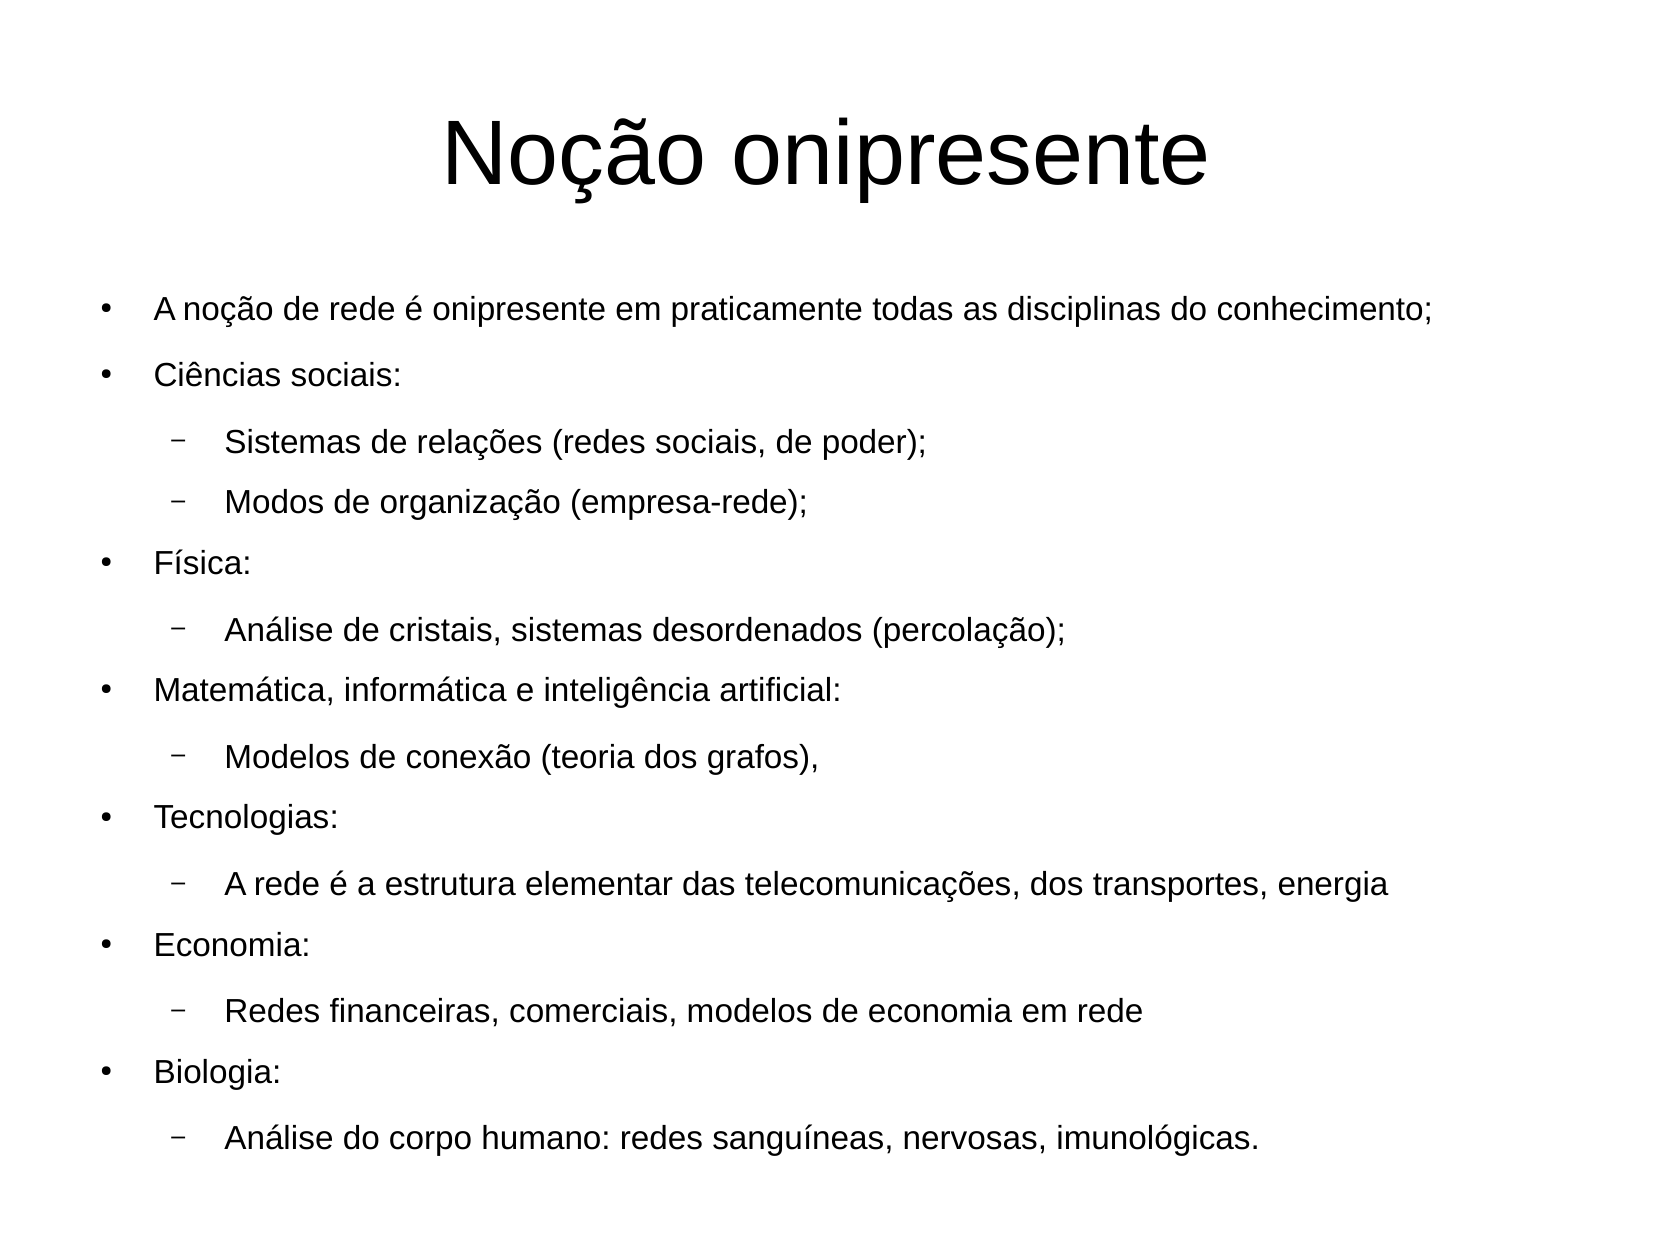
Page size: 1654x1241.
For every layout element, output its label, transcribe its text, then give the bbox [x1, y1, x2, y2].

list A noção de rede é onipresente em praticamente todas as disciplinas do conhecimento; Ciências sociais: Sistemas de relações (redes sociais, de poder); Modos de organização (empresa-rede); Física: Análise de cristais, sistemas desordenados (percolação); Matemática, informática e inteligência artificial: Modelos de conexão (teoria dos grafos), Tecnologias: A rede é a estrutura elementar das telecomunicações, dos transportes, energia Economia: Redes financeiras, comerciais, modelos de economia em rede Biologia: Análise do corpo humano: redes sanguíneas, nervosas, imunológicas. [82, 290, 1571, 1161]
title Noção onipresente [82, 49, 1571, 257]
